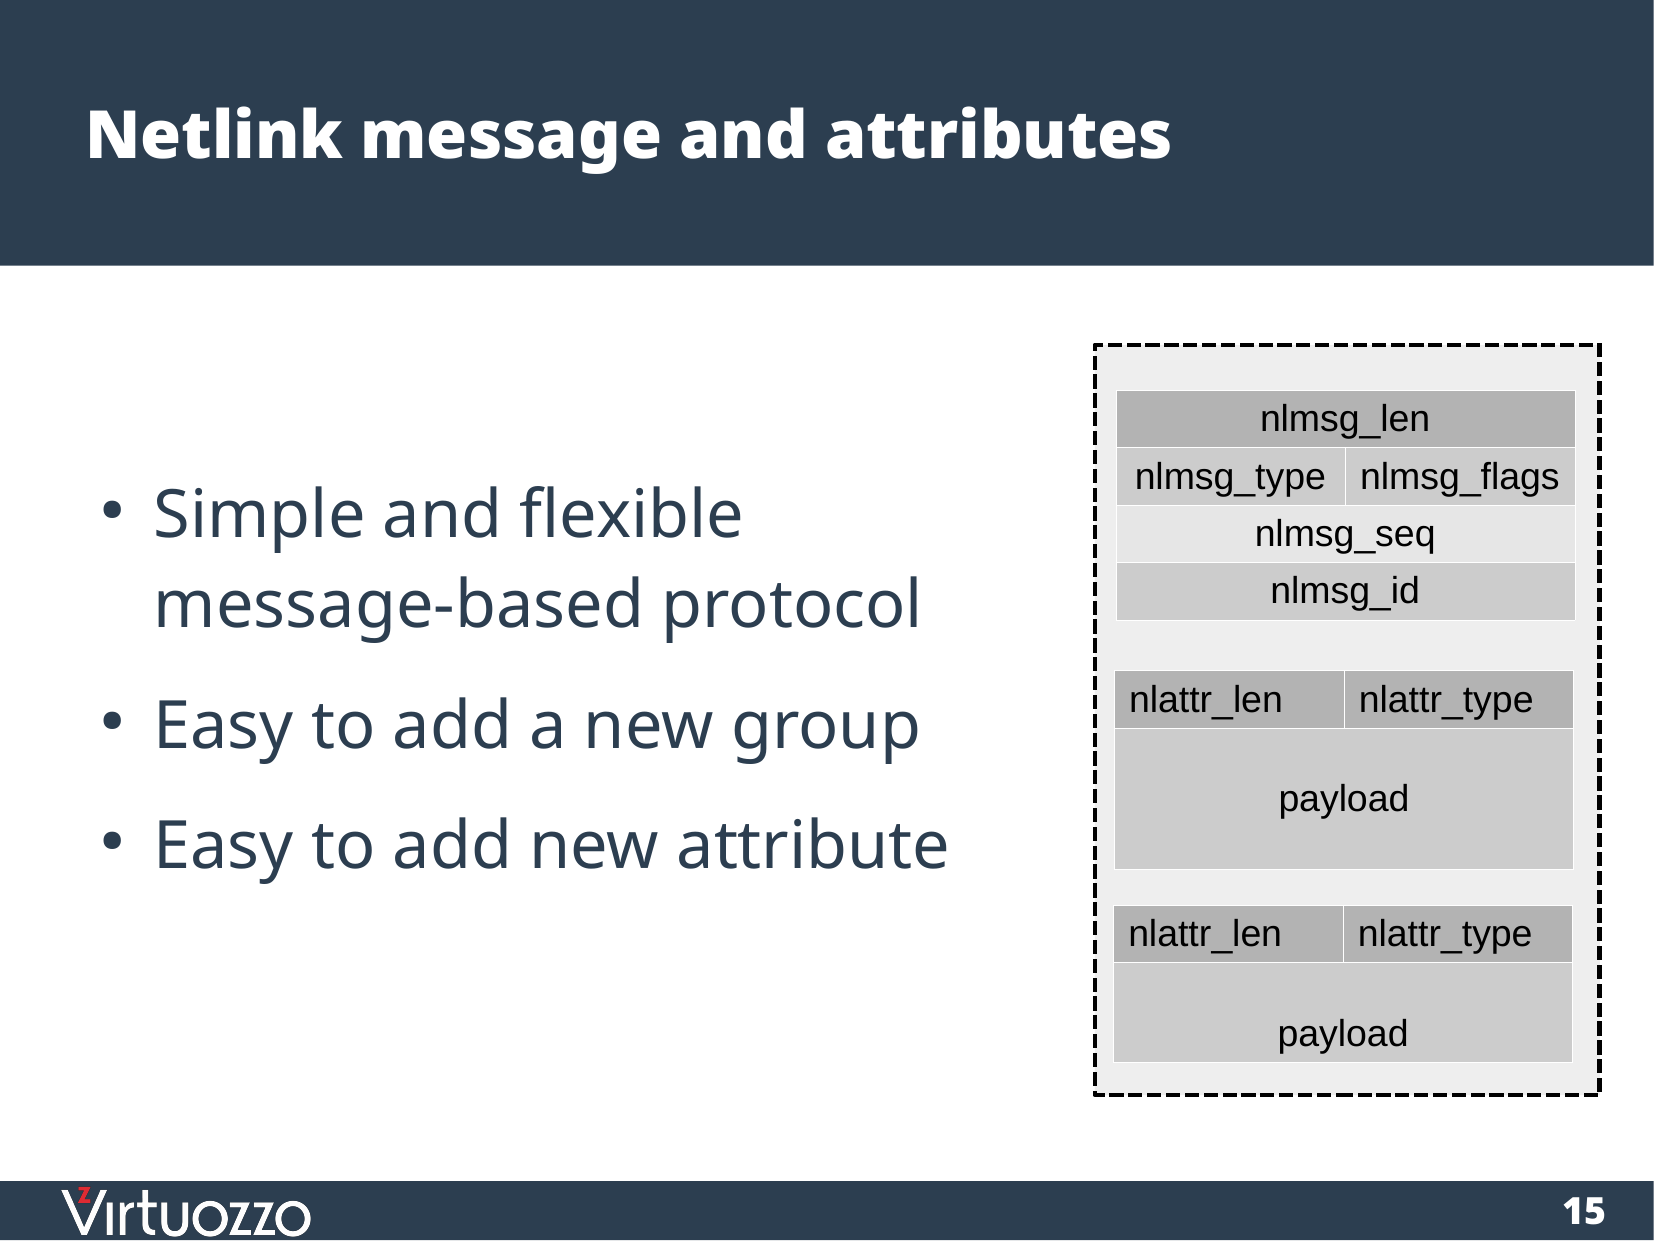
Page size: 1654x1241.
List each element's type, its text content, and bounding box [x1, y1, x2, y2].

table_header nlmsg_len [1117, 391, 1575, 447]
table_cell nlmsg_type [1117, 448, 1345, 505]
table_cell nlmsg_id [1117, 563, 1575, 620]
table_cell payload [1115, 729, 1573, 869]
table_cell nlmsg_flags [1346, 448, 1575, 505]
table_header nlattr_type [1345, 671, 1573, 728]
table_cell nlmsg_seq [1117, 506, 1575, 562]
title Netlink message and attributes [85, 29, 1574, 237]
picture [47, 1171, 325, 1241]
list Simple and flexible message-based protocol Easy to add a new group Easy to add new attribute [82, 465, 1066, 976]
text_box [1094, 345, 1600, 1096]
table_cell payload [1114, 963, 1572, 1062]
table_header nlattr_len [1115, 671, 1344, 728]
table_header nlattr_type [1344, 906, 1572, 962]
table_header nlattr_len [1114, 906, 1343, 962]
